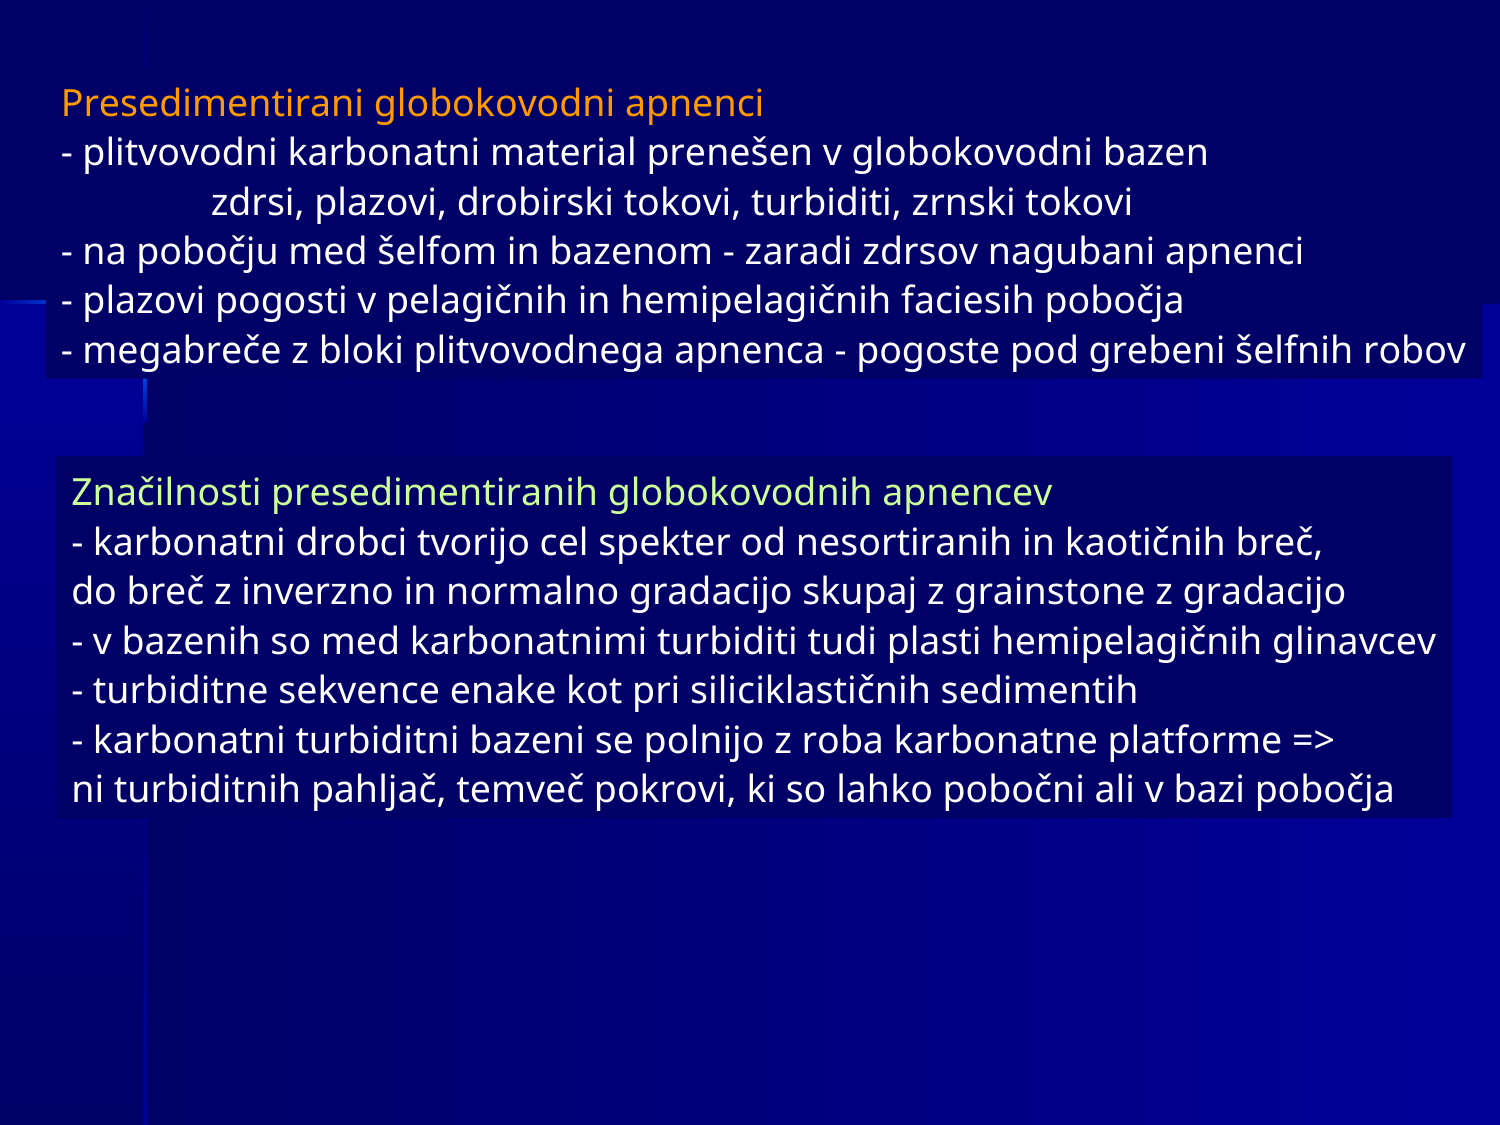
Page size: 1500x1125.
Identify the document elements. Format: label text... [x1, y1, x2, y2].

text_box Značilnosti presedimentiranih globokovodnih apnencev - karbonatni drobci tvorijo cel spekter od nesortiranih in kaotičnih breč, do breč z inverzno in normalno gradacijo skupaj z grainstone z gradacijo - v bazenih so med karbonatnimi turbiditi tudi plasti hemipelagičnih glinavcev - turbiditne sekvence enake kot pri siliciklastičnih sedimentih - karbonatni turbiditni bazeni se polnijo z roba karbonatne platforme => ni turbiditnih pahljač, temveč pokrovi, ki so lahko pobočni ali v bazi pobočja [56, 456, 1453, 819]
text_box Presedimentirani globokovodni apnenci - plitvovodni karbonatni material prenešen v globokovodni bazen zdrsi, plazovi, drobirski tokovi, turbiditi, zrnski tokovi - na pobočju med šelfom in bazenom - zaradi zdrsov nagubani apnenci - plazovi pogosti v pelagičnih in hemipelagičnih faciesih pobočja - megabreče z bloki plitvovodnega apnenca - pogoste pod grebeni šelfnih robov [46, 66, 1483, 379]
